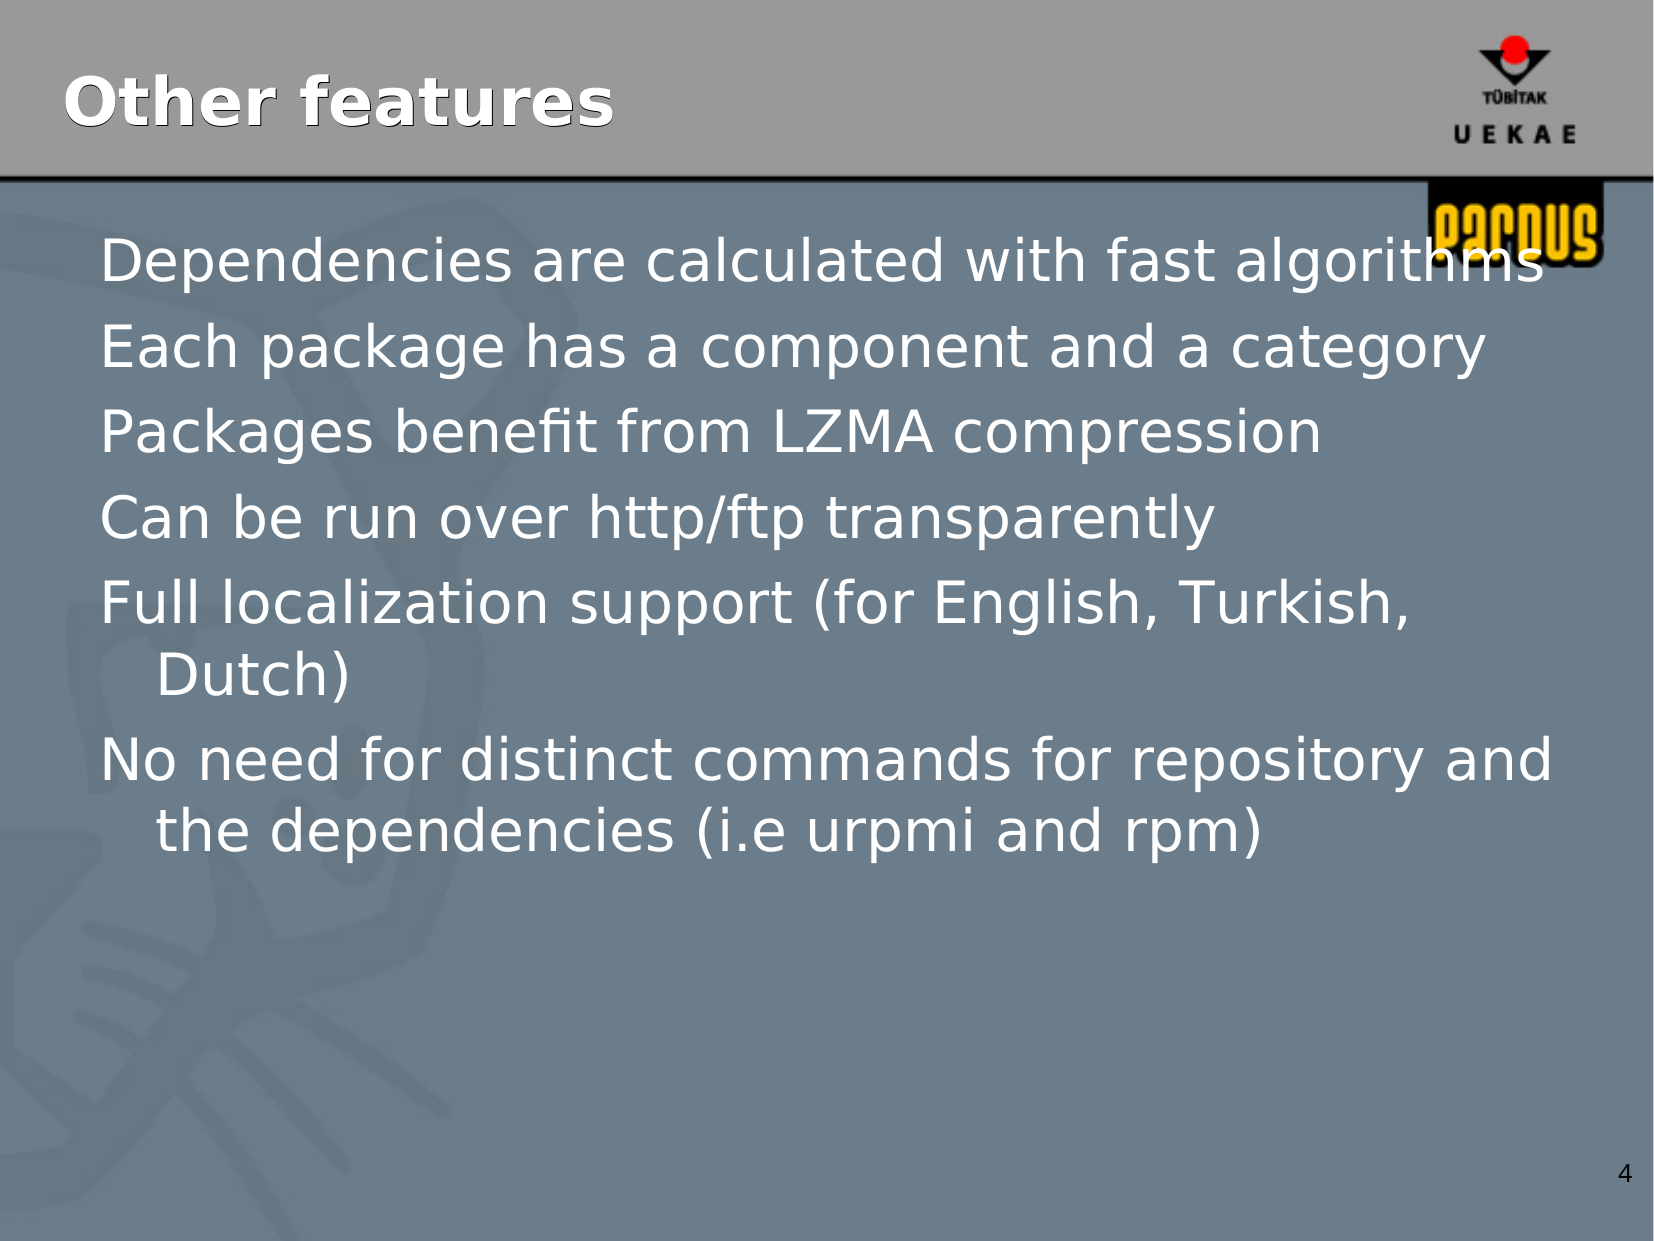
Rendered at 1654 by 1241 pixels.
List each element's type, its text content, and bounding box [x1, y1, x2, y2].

list Dependencies are calculated with fast algorithms Each package has a component and a category Packages benefit from LZMA compression Can be run over http/ftp transparently Full localization support (for English, Turkish, Dutch) No need for distinct commands for repository and the dependencies (i.e urpmi and rpm) [84, 216, 1595, 942]
picture [0, 0, 1654, 1241]
title Other features [47, 43, 1460, 158]
